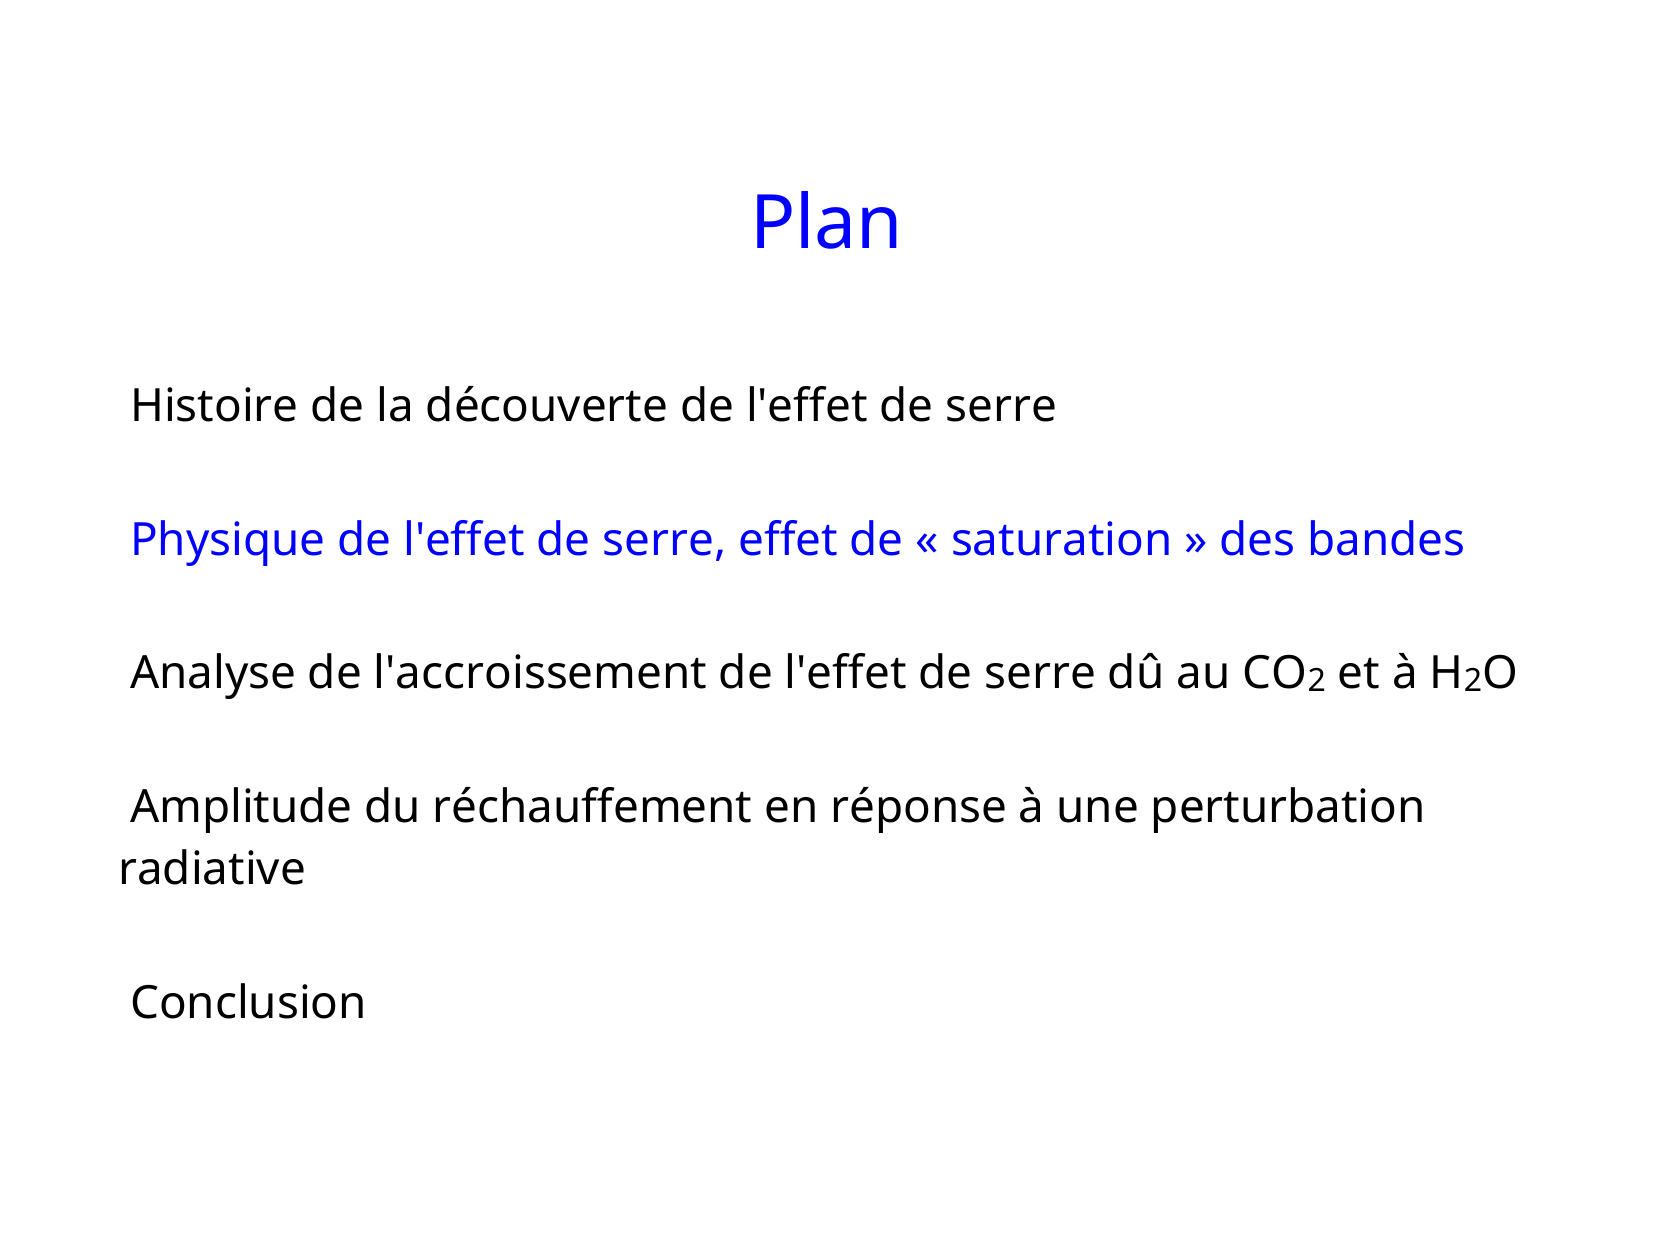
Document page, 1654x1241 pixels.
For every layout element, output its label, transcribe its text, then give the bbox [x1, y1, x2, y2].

title Plan [82, 127, 1571, 312]
text_box Histoire de la découverte de l'effet de serre Physique de l'effet de serre, effet de « saturation » des bandes Analyse de l'accroissement de l'effet de serre dû au CO2 et à H2O Amplitude du réchauffement en réponse à une perturbation radiative Conclusion [103, 365, 1543, 1059]
